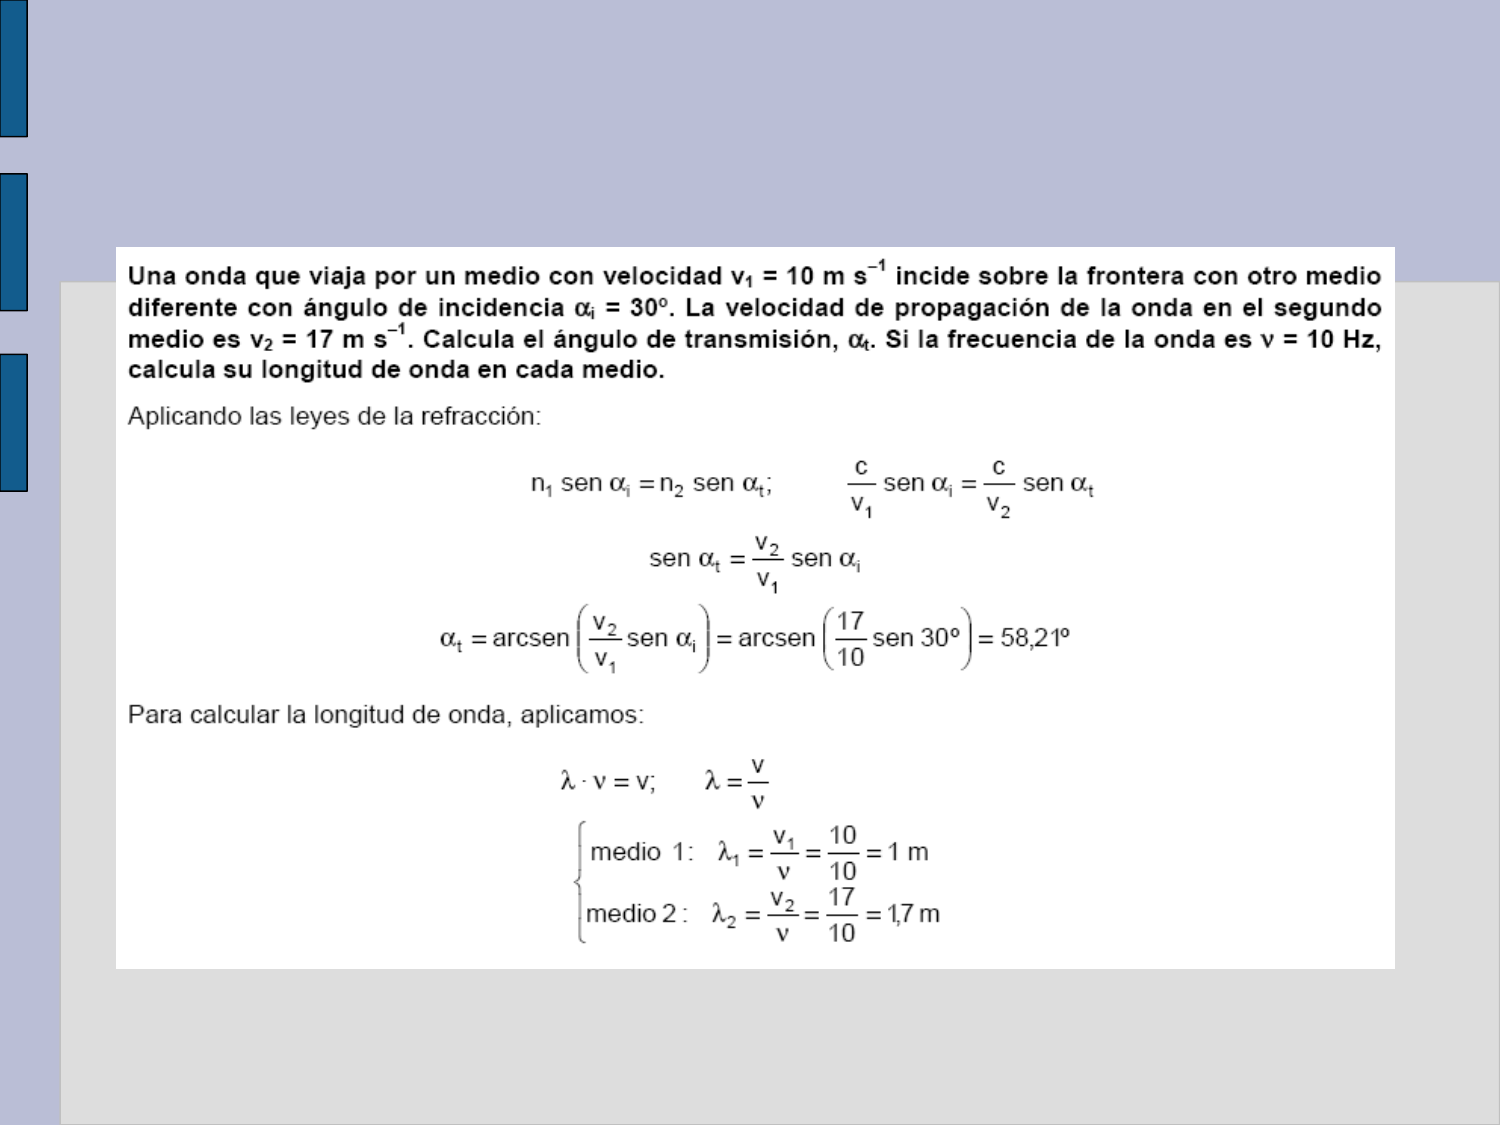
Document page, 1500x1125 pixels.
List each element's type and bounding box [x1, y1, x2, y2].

picture [116, 247, 1395, 969]
